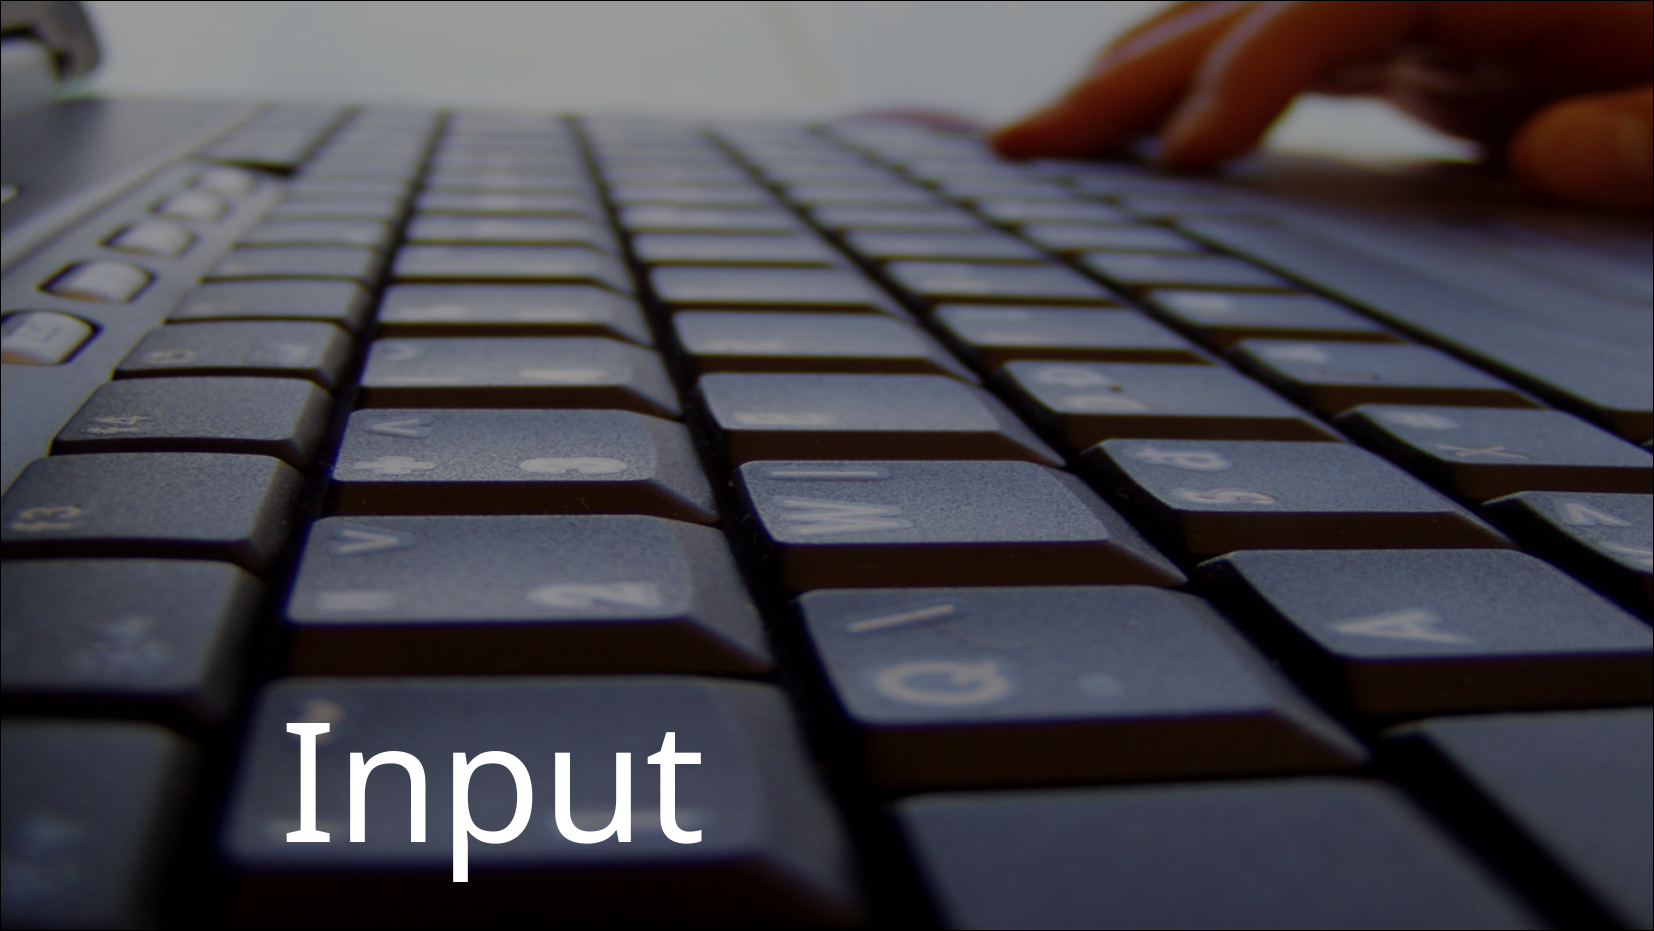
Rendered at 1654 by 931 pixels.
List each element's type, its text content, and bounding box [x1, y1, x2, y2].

text_box Input [468, 763, 517, 831]
text_box Input [601, 830, 619, 842]
text_box Input [365, 763, 411, 842]
text_box [0, 0, 1654, 931]
text_box Input [265, 668, 916, 842]
text_box Input [467, 831, 482, 842]
